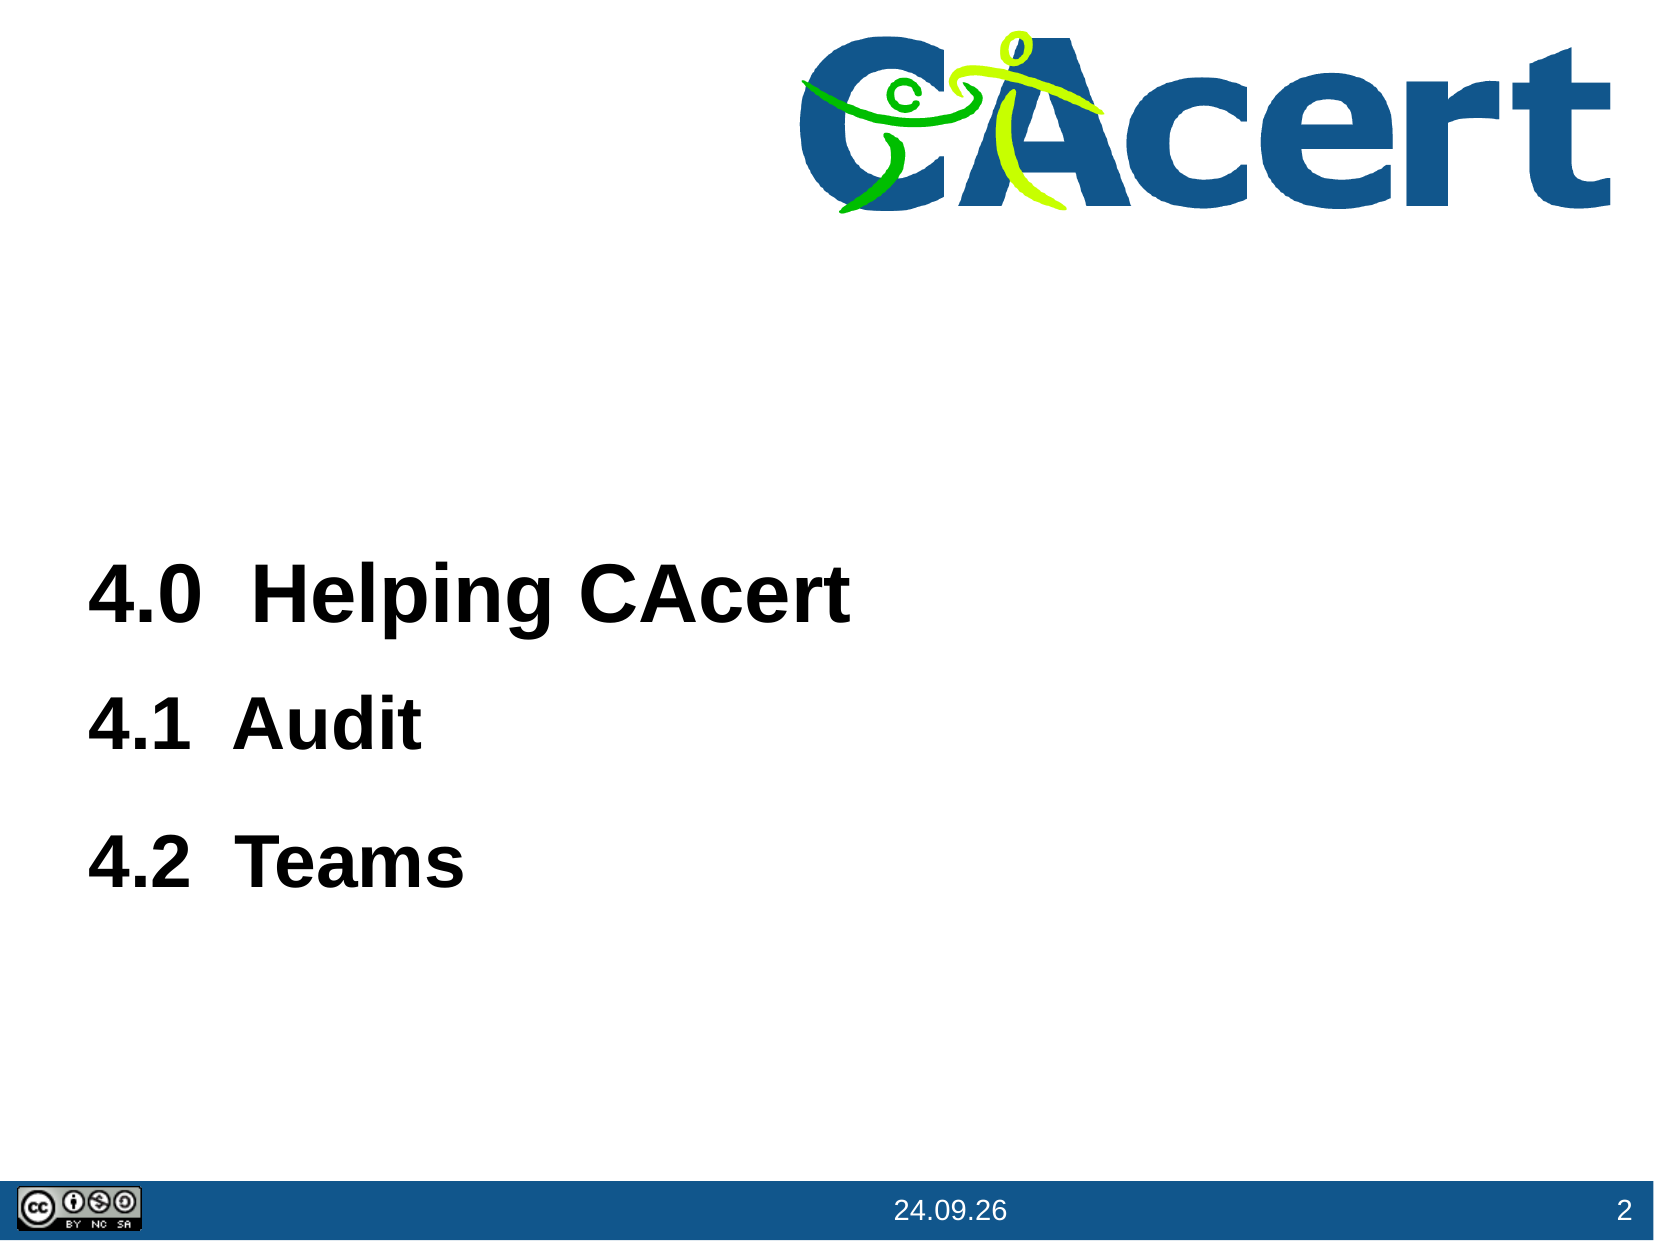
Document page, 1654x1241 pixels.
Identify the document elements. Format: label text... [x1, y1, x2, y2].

picture [797, 27, 1613, 215]
title 4.0 Helping CAcert 4.1 Audit 4.2 Teams [88, 265, 1577, 1140]
picture [17, 1186, 142, 1231]
